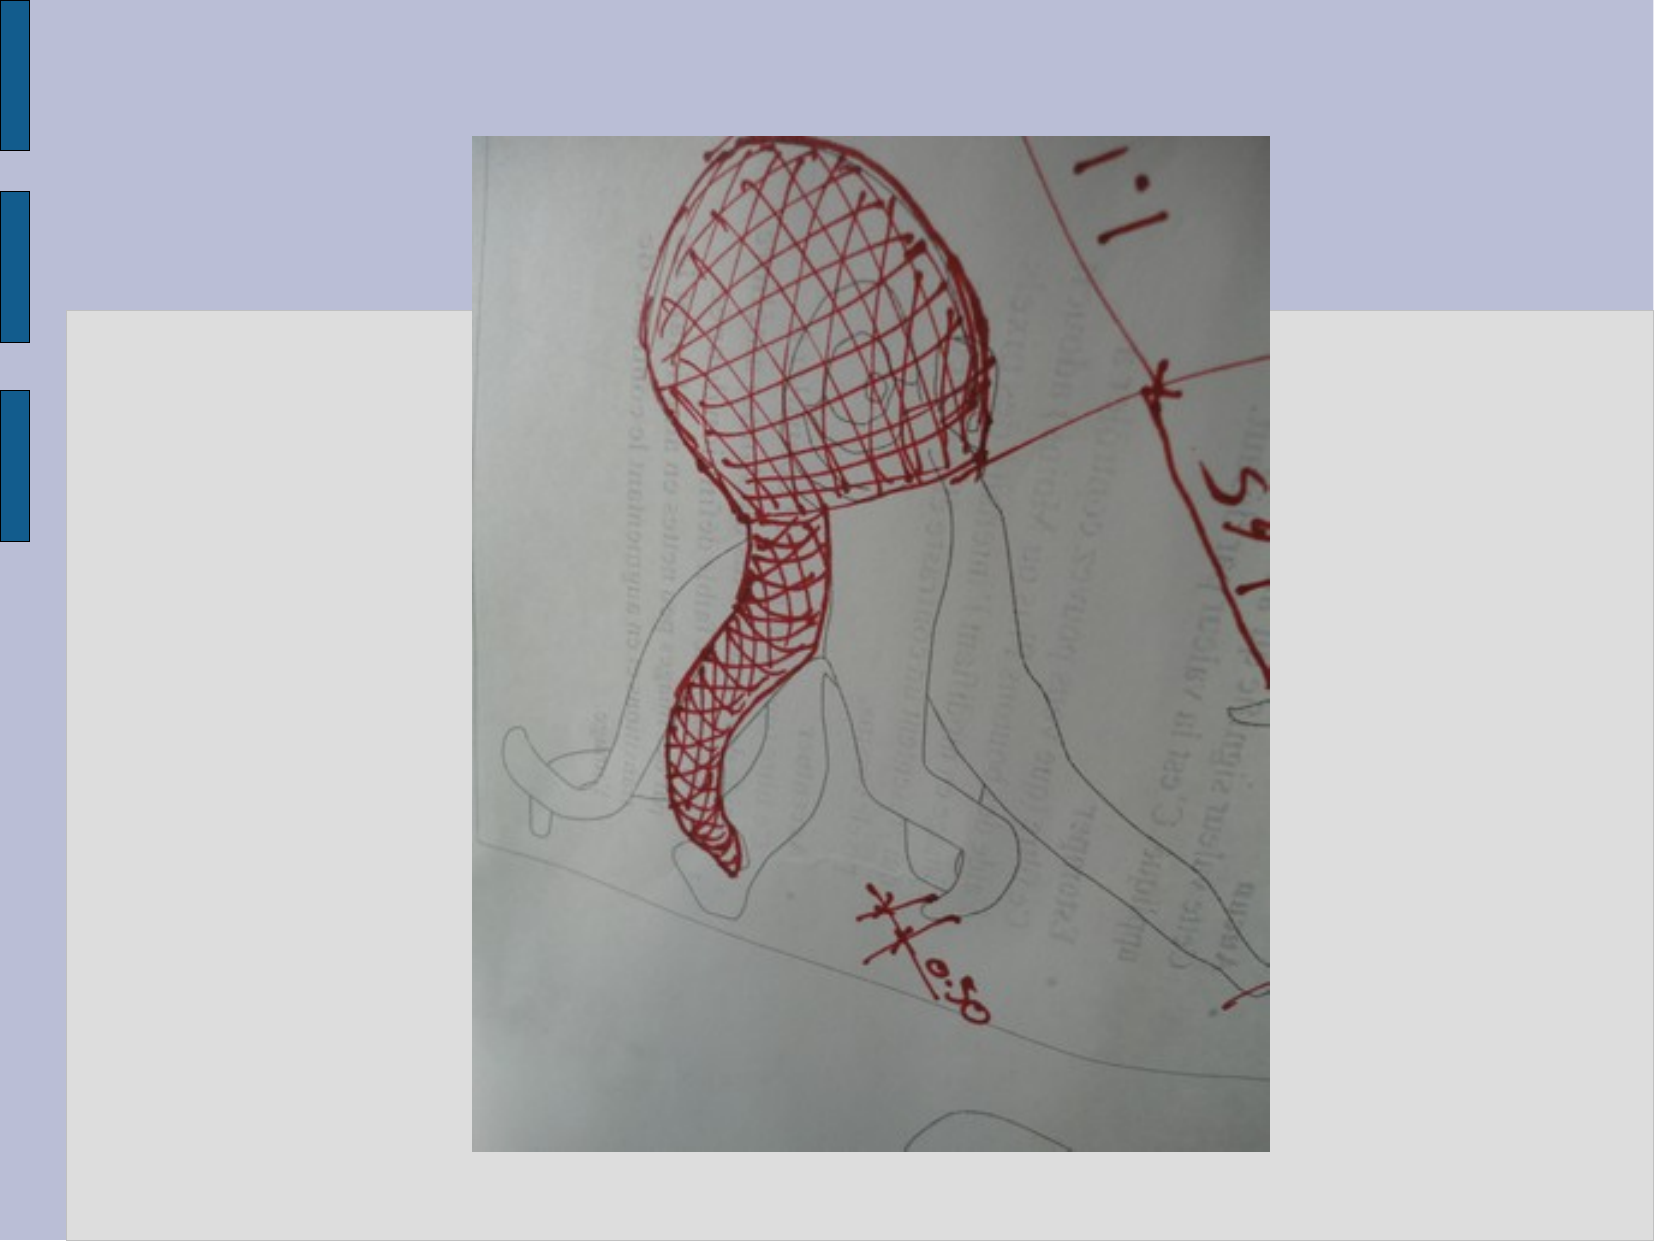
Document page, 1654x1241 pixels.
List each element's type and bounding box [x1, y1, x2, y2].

picture [472, 136, 1270, 1152]
